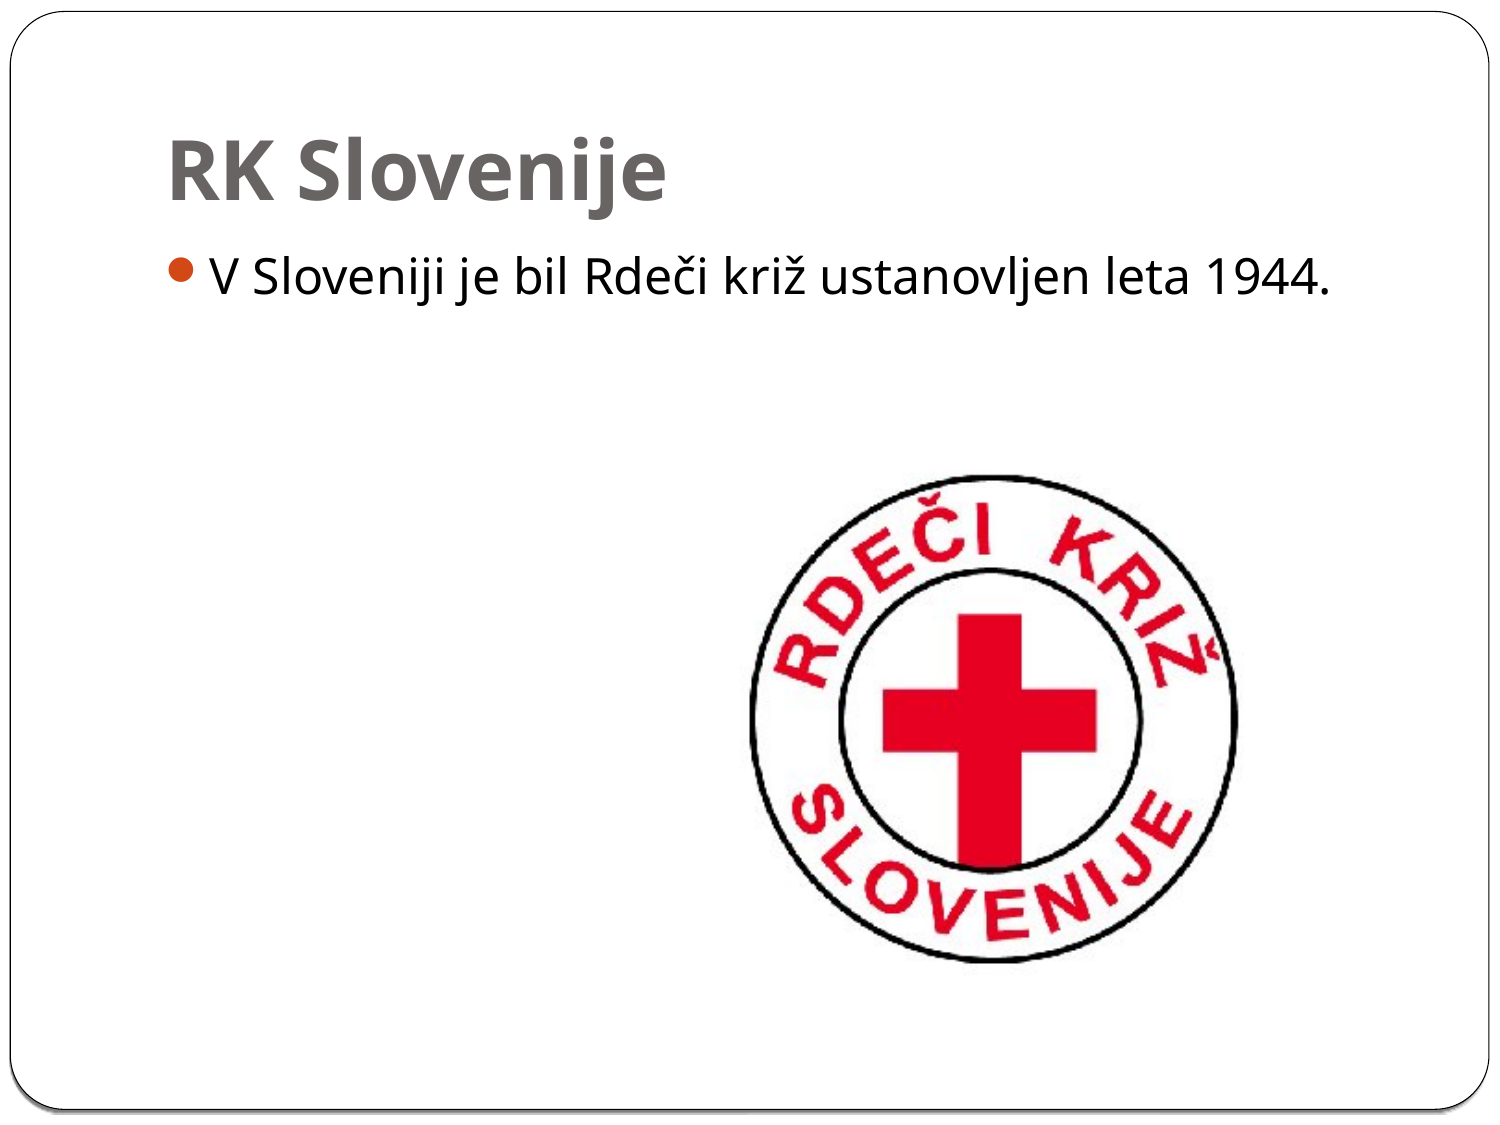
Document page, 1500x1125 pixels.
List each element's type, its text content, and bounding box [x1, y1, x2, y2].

title RK Slovenije [150, 45, 1425, 233]
picture [726, 444, 1270, 980]
list V Sloveniji je bil Rdeči križ ustanovljen leta 1944. [150, 237, 1425, 988]
